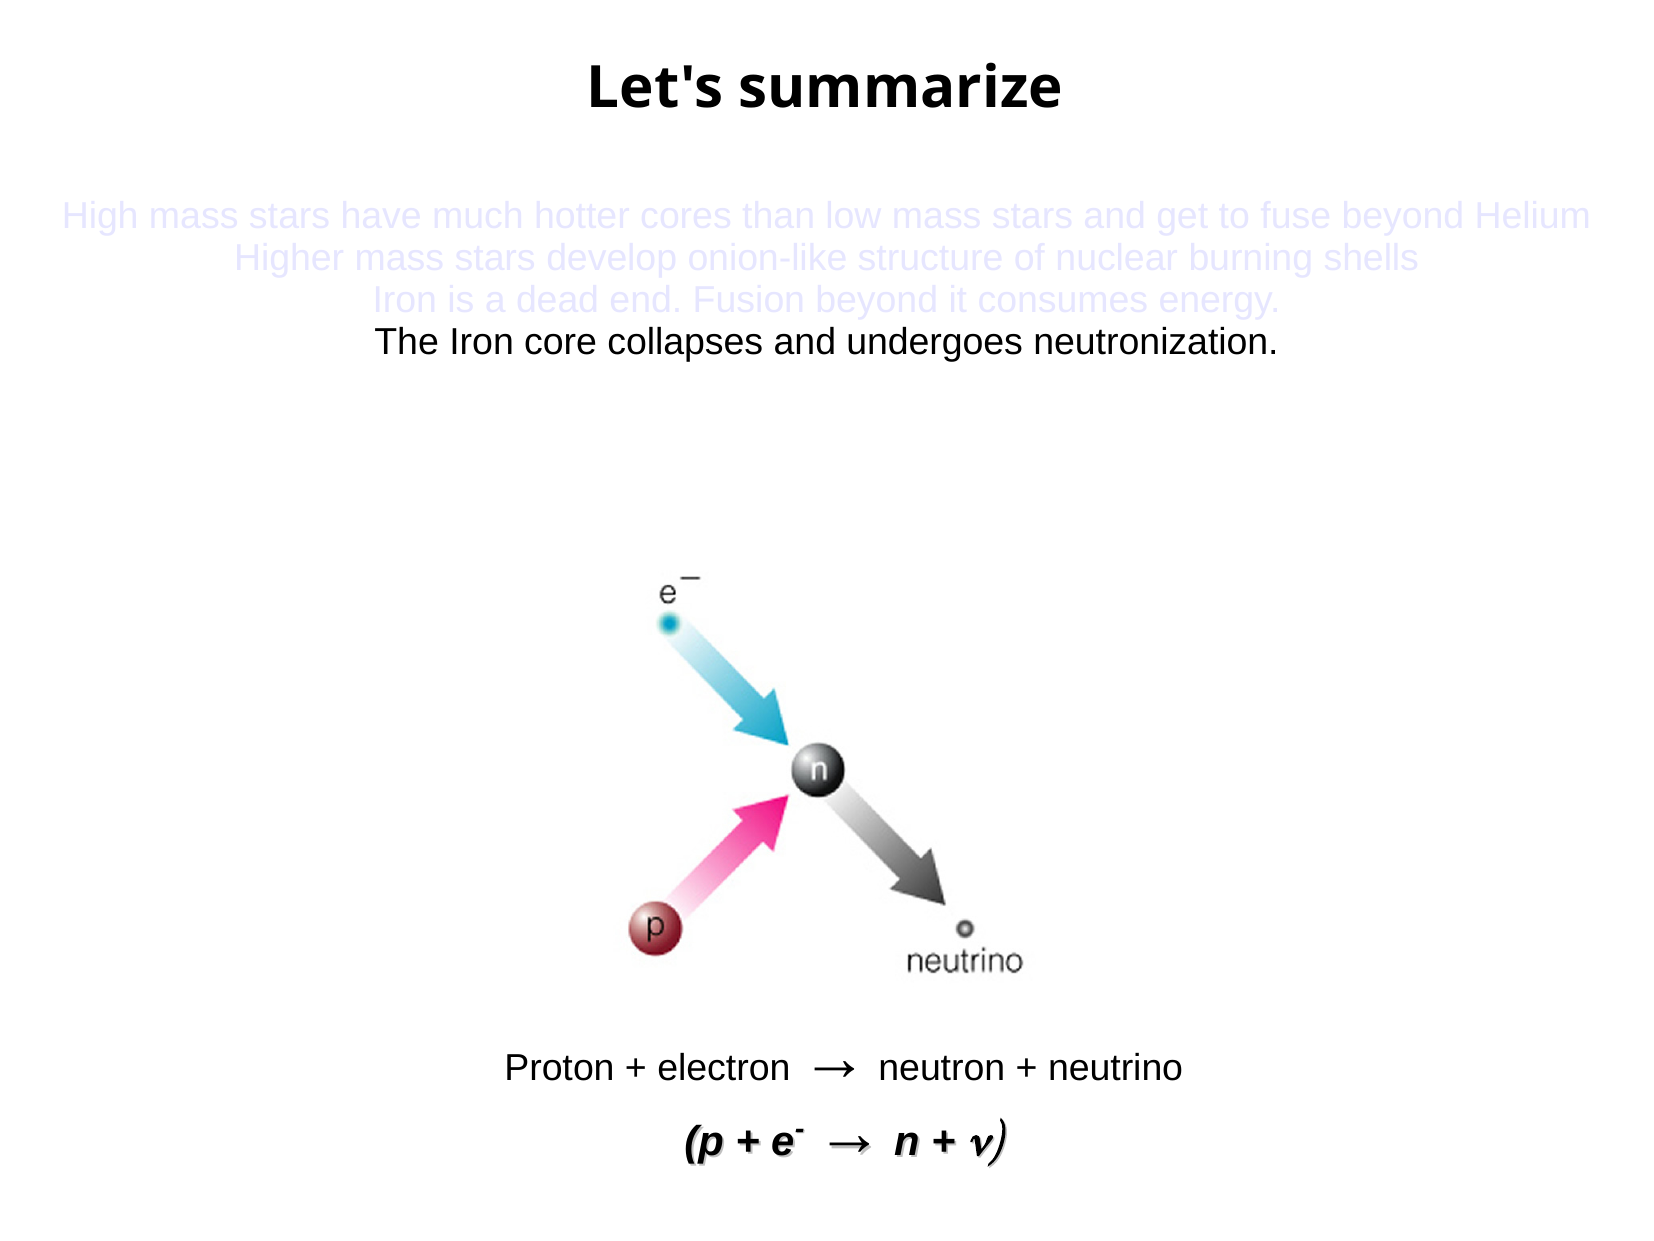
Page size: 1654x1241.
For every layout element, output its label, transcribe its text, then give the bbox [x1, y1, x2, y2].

text_box Proton + electron → neutron + neutrino (p + e- → n + n) [487, 1012, 1201, 1177]
picture [600, 524, 1051, 1013]
text_box High mass stars have much hotter cores than low mass stars and get to fuse beyond Helium Higher mass stars develop onion-like structure of nuclear burning shells Iron is a dead end. Fusion beyond it consumes energy. The Iron core collapses and undergoes neutronization. [0, 187, 1654, 413]
text_box Let's summarize [262, 37, 1388, 134]
